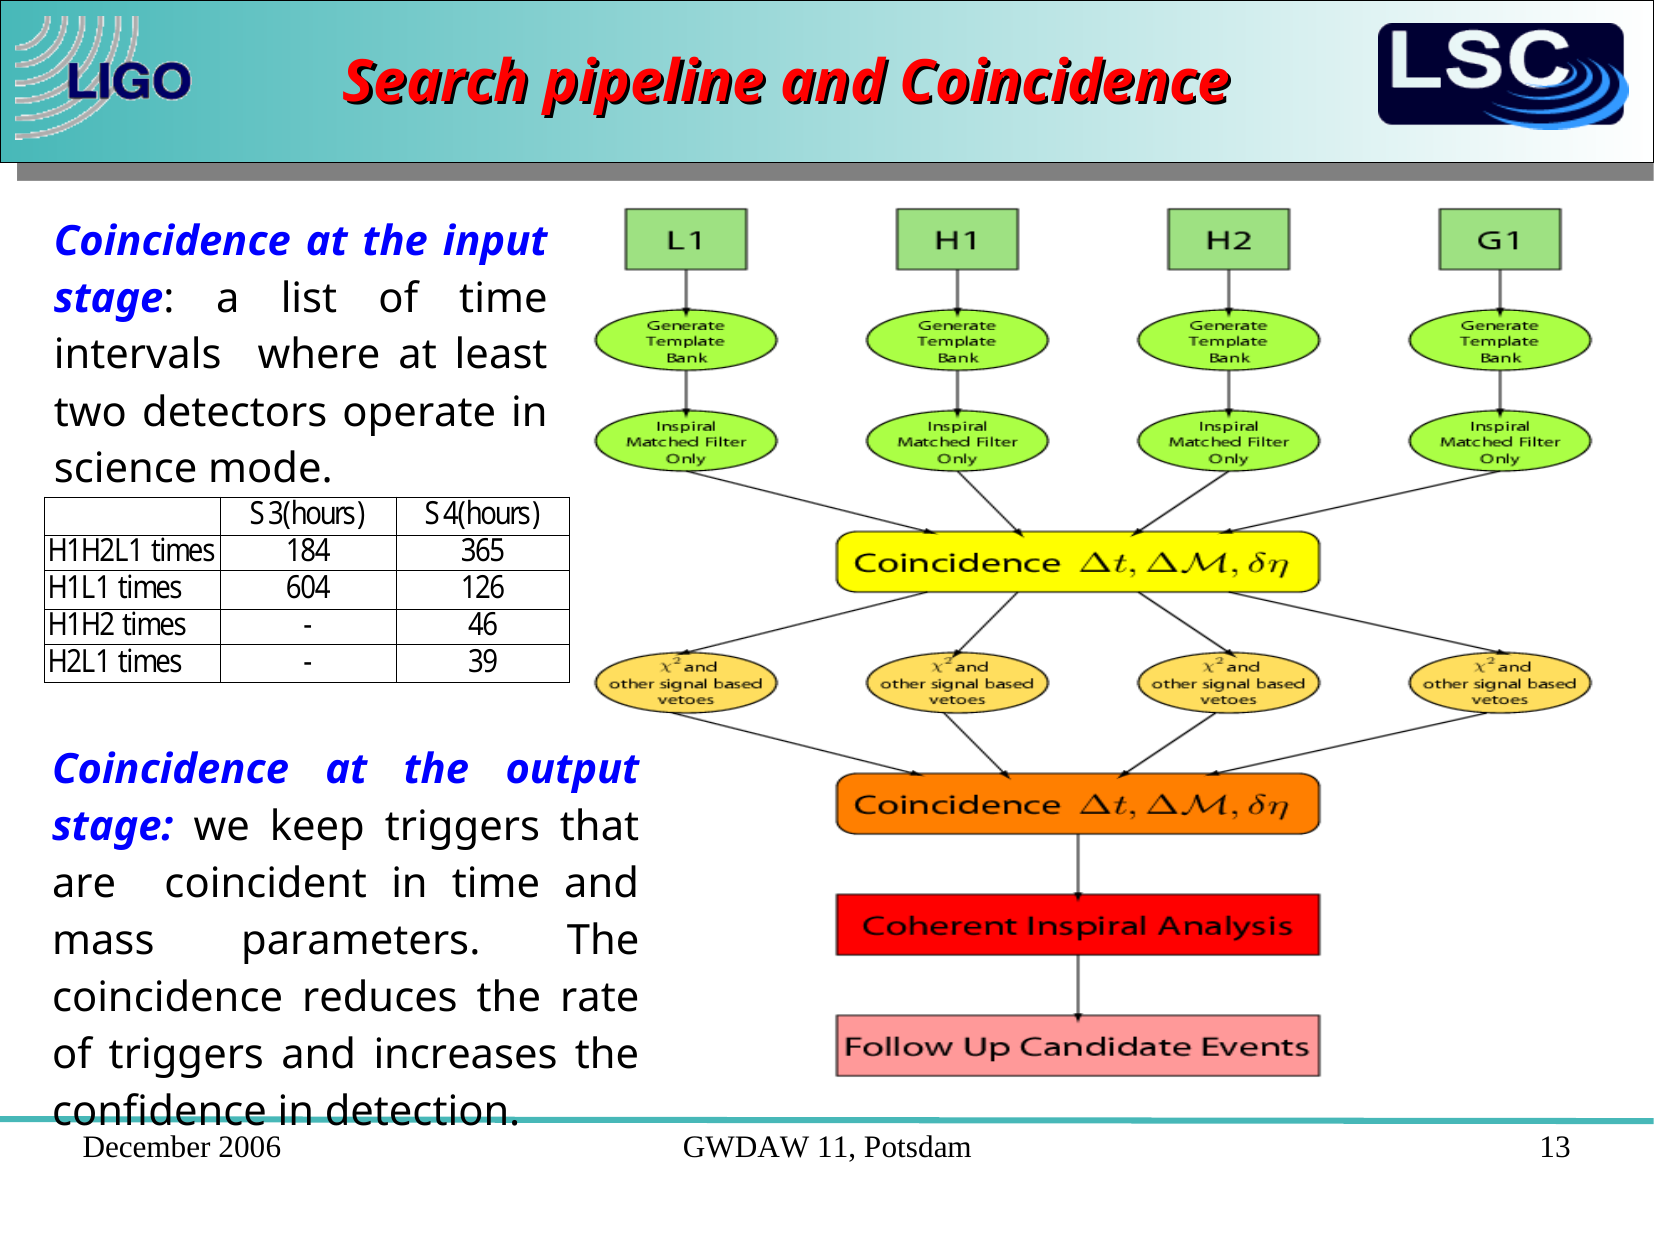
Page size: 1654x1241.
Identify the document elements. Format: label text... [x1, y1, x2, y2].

text_box Coincidence at the input stage: a list of time intervals where at least two detectors operate in science mode. [39, 202, 563, 472]
text_box Search pipeline and Coincidence [328, 31, 1323, 127]
picture [15, 16, 192, 140]
text_box Coincidence at the output stage: we keep triggers that are coincident in time and mass parameters. The coincidence reduces the rate of triggers and increases the confidence in detection. [37, 731, 655, 1102]
picture [581, 199, 1606, 1086]
chart [42, 494, 749, 698]
picture [1378, 23, 1629, 130]
